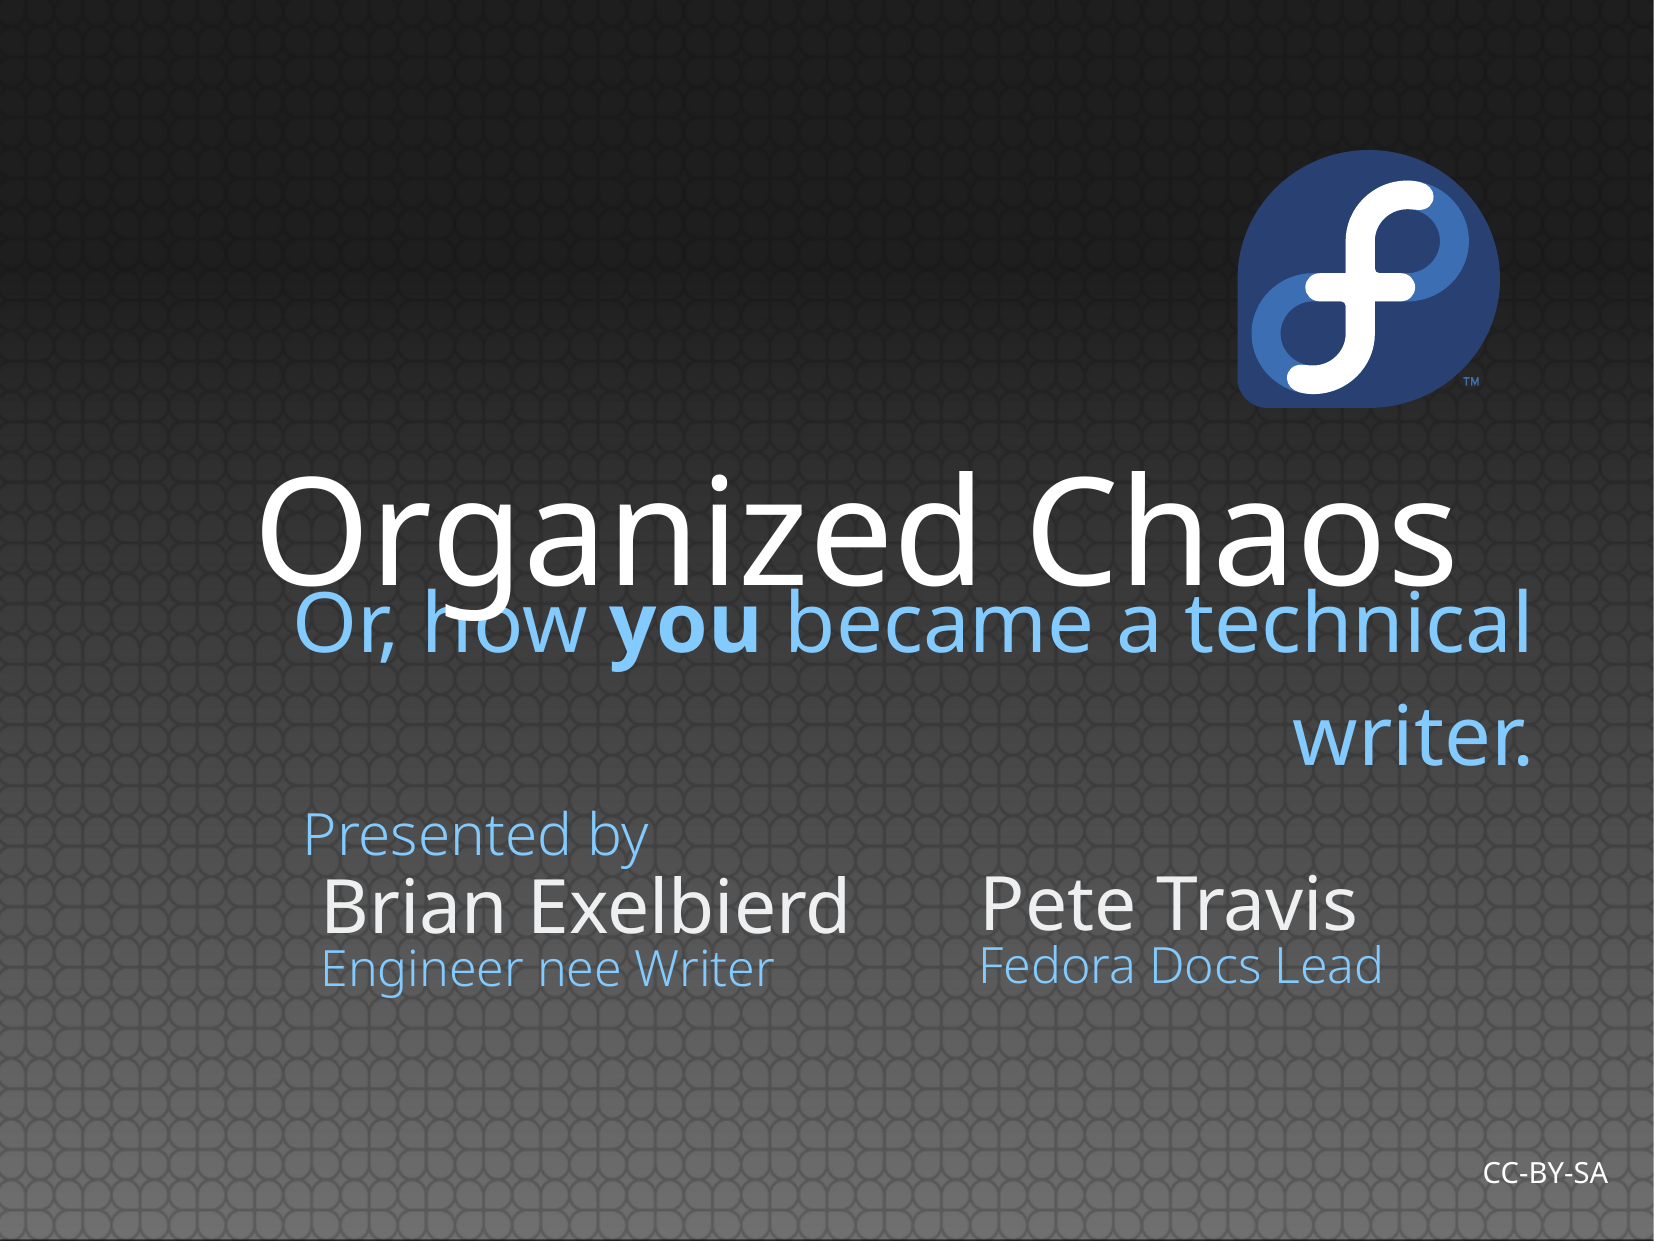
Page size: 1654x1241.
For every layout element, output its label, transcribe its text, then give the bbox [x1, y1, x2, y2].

text_box CC-BY-SA [64, 1144, 1624, 1241]
text_box Organized Chaos [37, 417, 1475, 607]
text_box Fedora Docs Lead [963, 922, 1447, 996]
subtitle Or, how you became a technical writer. [188, 579, 1535, 774]
text_box Engineer nee Writer [305, 925, 835, 999]
picture [0, 0, 1654, 1241]
text_box Presented by [288, 785, 699, 869]
text_box Pete Travis [965, 843, 1654, 946]
text_box Brian Exelbierd [305, 846, 965, 949]
